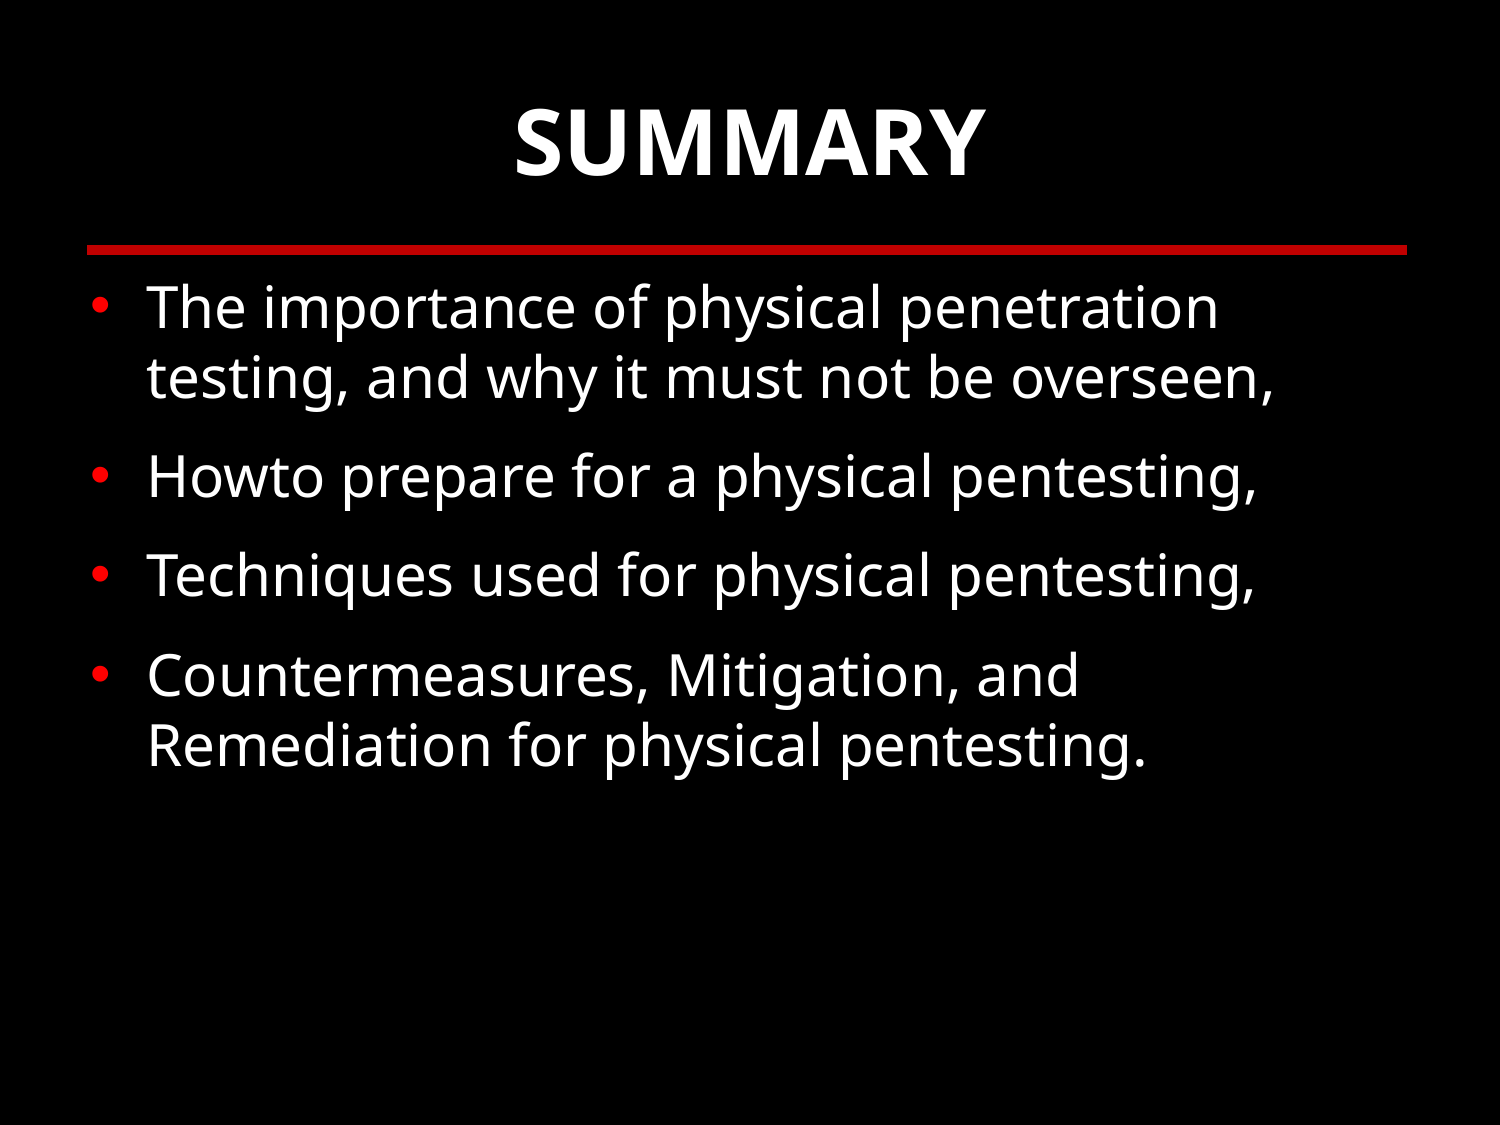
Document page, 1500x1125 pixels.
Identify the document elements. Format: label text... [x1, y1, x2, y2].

title SUMMARY [75, 45, 1425, 233]
list The importance of physical penetration testing, and why it must not be overseen, Howto prepare for a physical pentesting, Techniques used for physical pentesting, Countermeasures, Mitigation, and Remediation for physical pentesting. [75, 262, 1425, 1005]
